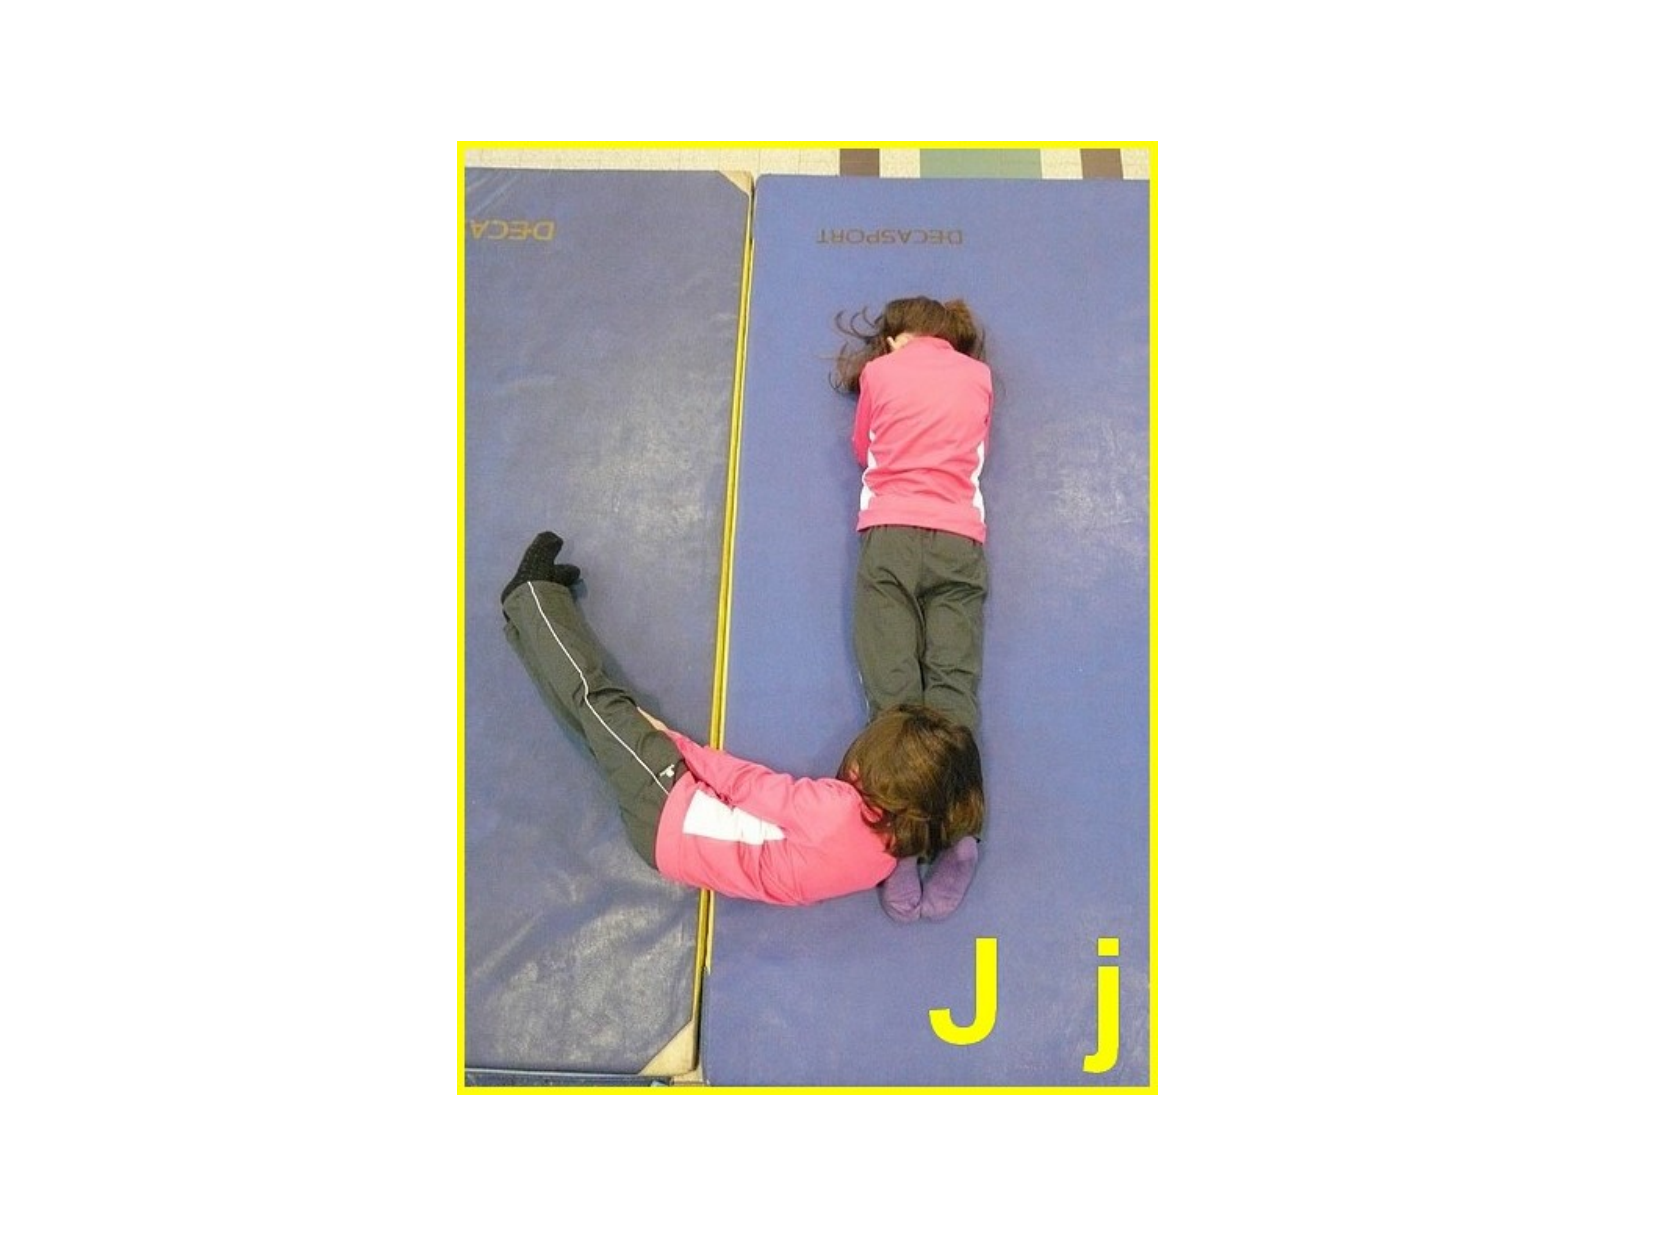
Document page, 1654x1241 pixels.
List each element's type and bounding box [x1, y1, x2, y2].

picture [457, 141, 1158, 1095]
